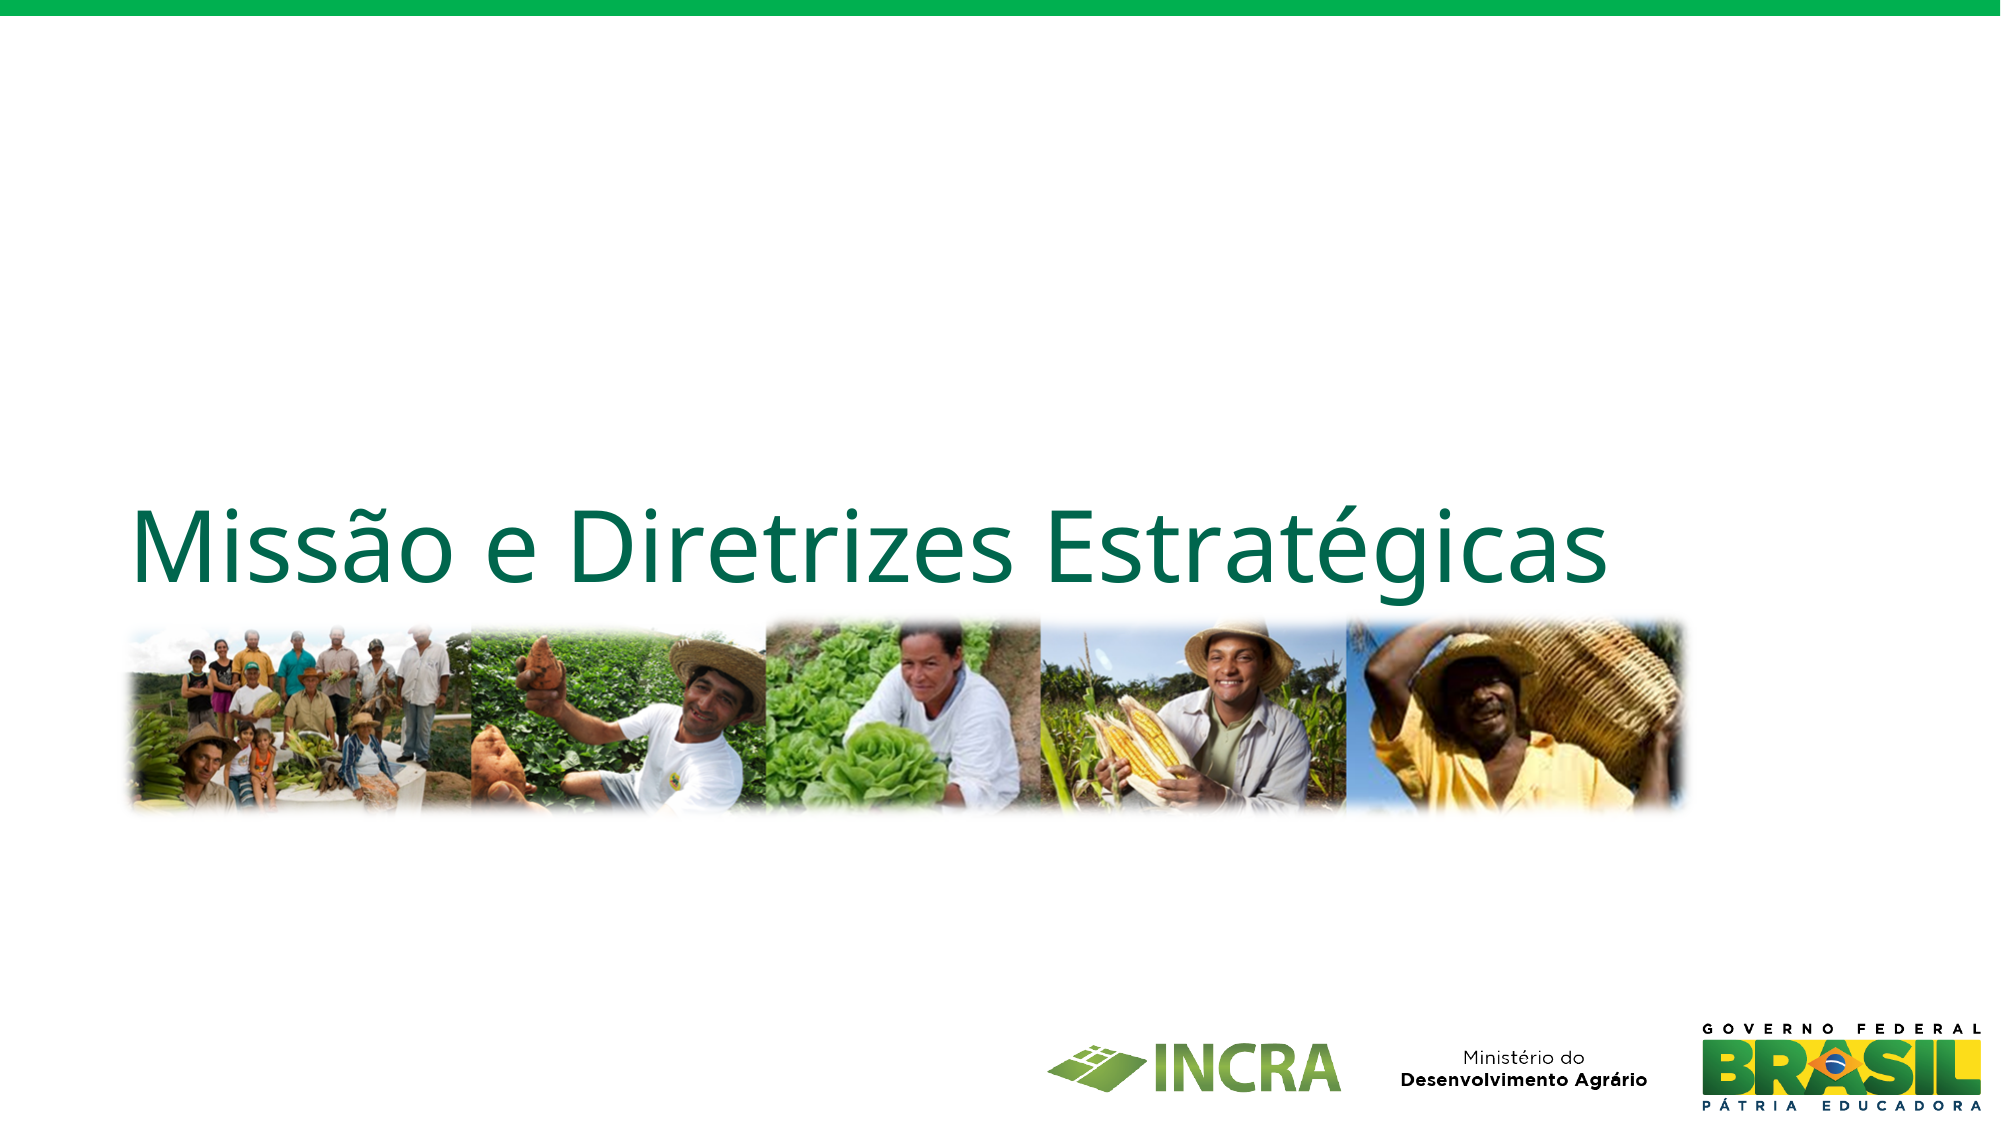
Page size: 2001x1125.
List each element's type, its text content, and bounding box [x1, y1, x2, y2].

picture [117, 609, 1697, 822]
text_box Missão e Diretrizes Estratégicas [113, 141, 1946, 610]
picture [1047, 1023, 1981, 1111]
